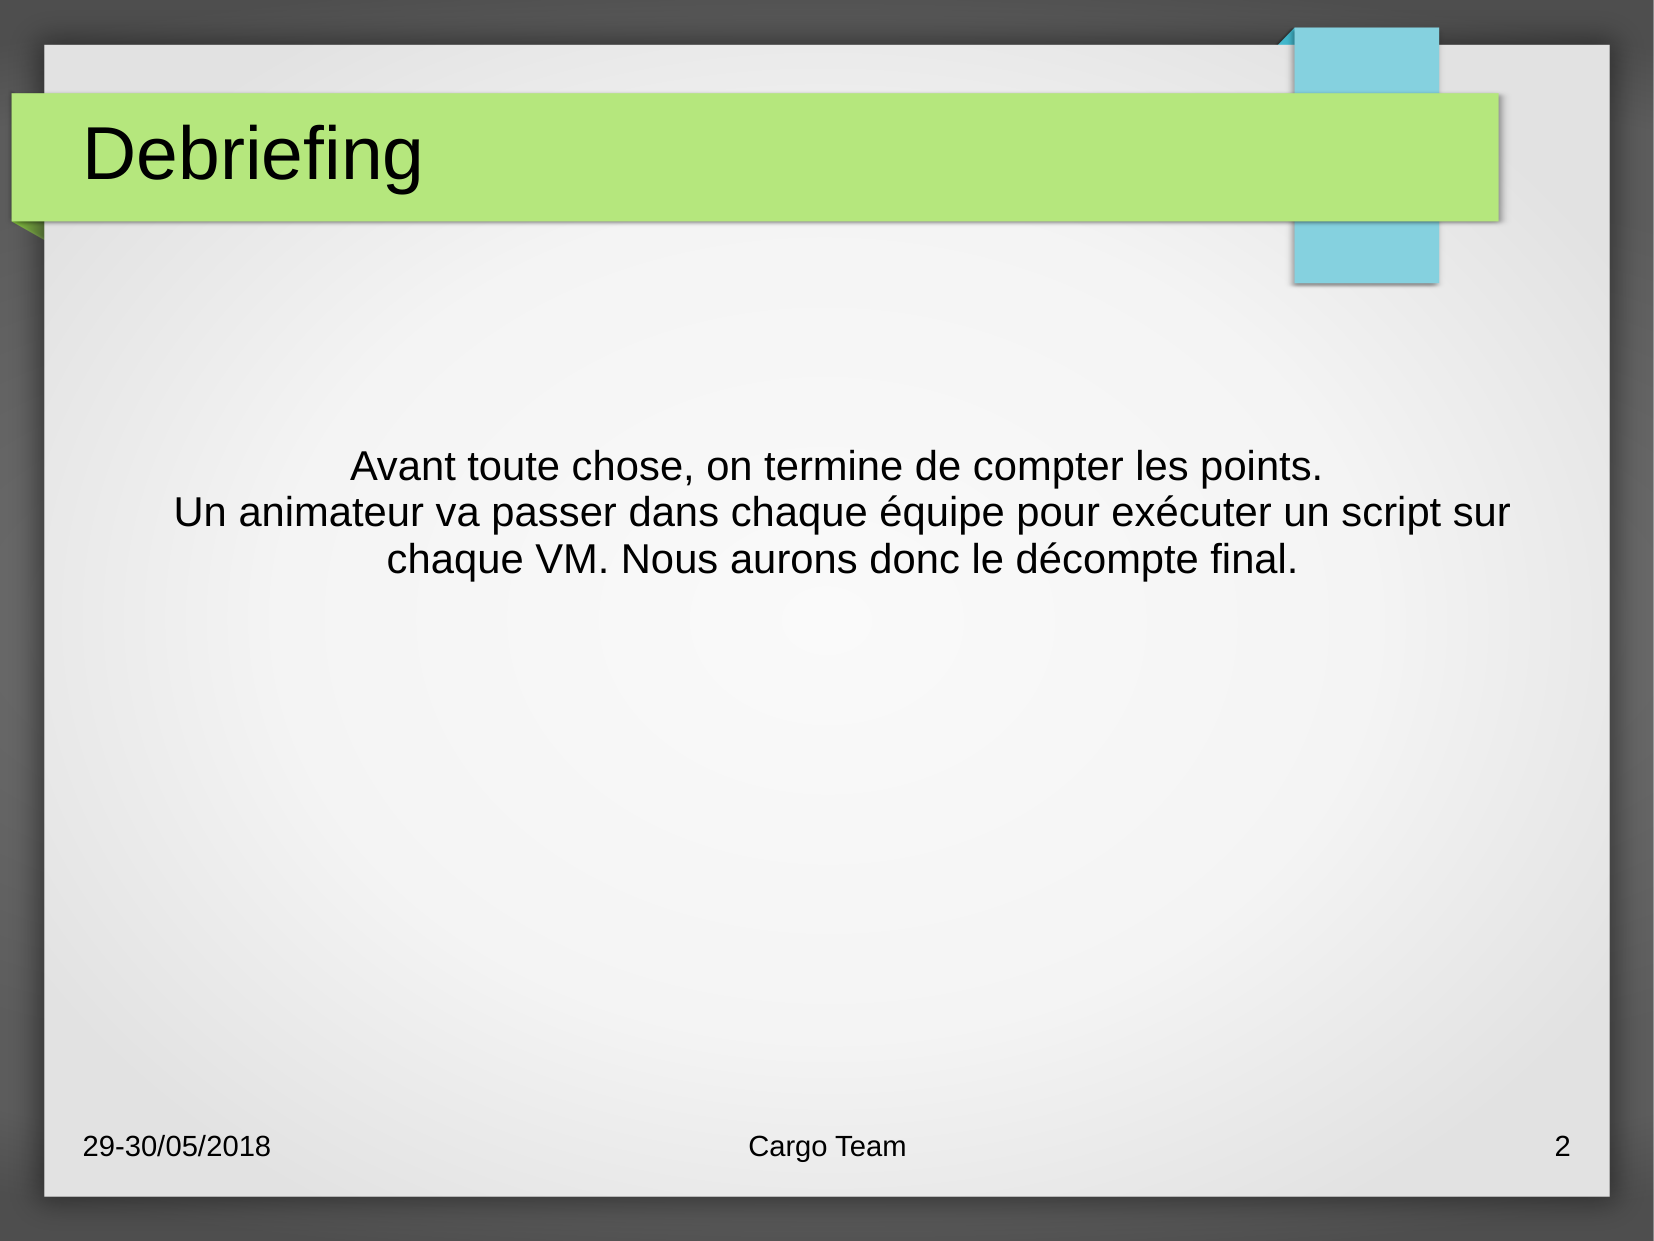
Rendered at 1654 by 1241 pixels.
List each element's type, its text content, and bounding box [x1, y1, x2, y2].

text_box Avant toute chose, on termine de compter les points. Un animateur va passer dans chaque équipe pour exécuter un script sur chaque VM. Nous aurons donc le décompte final. [120, 435, 1531, 568]
title Debriefing [82, 94, 1264, 213]
picture [0, 0, 1654, 1241]
